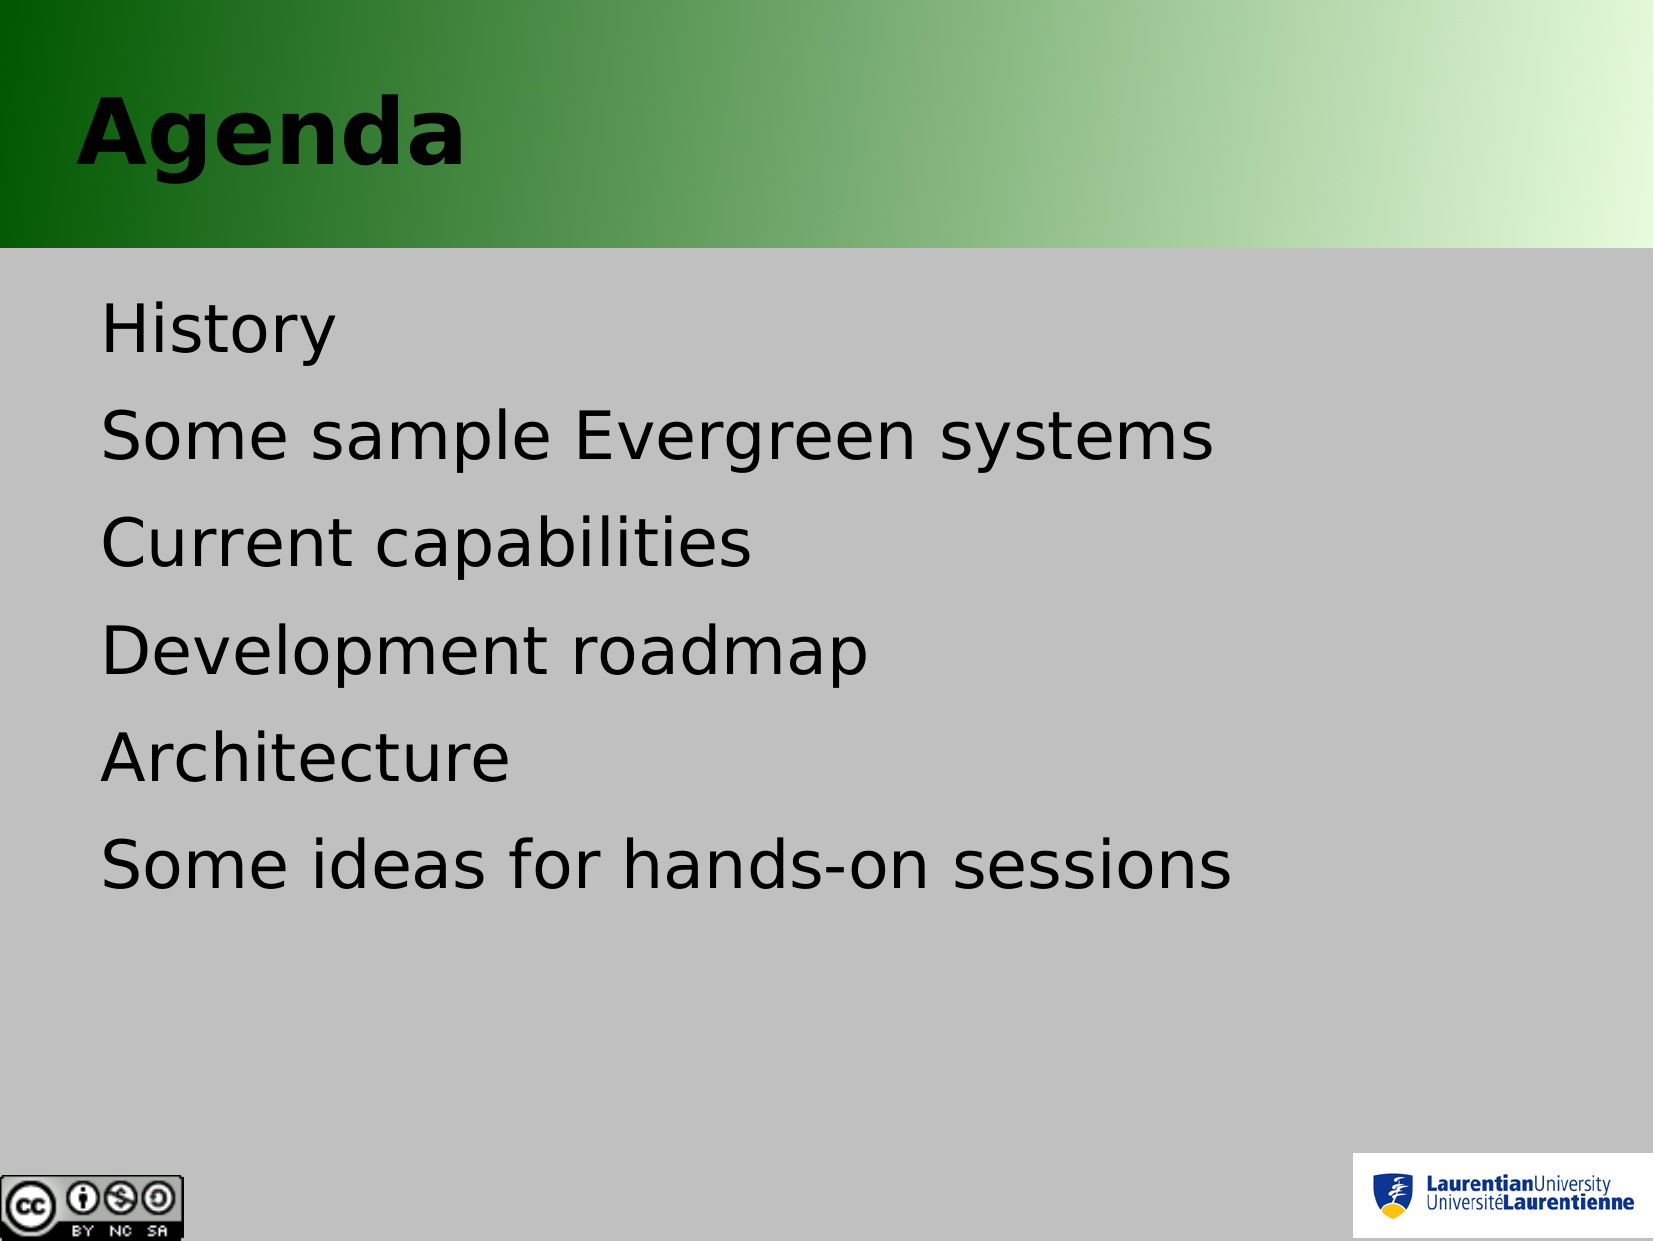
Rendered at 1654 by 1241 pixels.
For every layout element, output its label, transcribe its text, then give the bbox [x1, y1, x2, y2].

title Agenda [76, 29, 1565, 237]
picture [0, 0, 1653, 248]
picture [0, 1175, 184, 1241]
list History Some sample Evergreen systems Current capabilities Development roadmap Architecture Some ideas for hands-on sessions [82, 290, 1571, 1109]
picture [1353, 1153, 1653, 1238]
